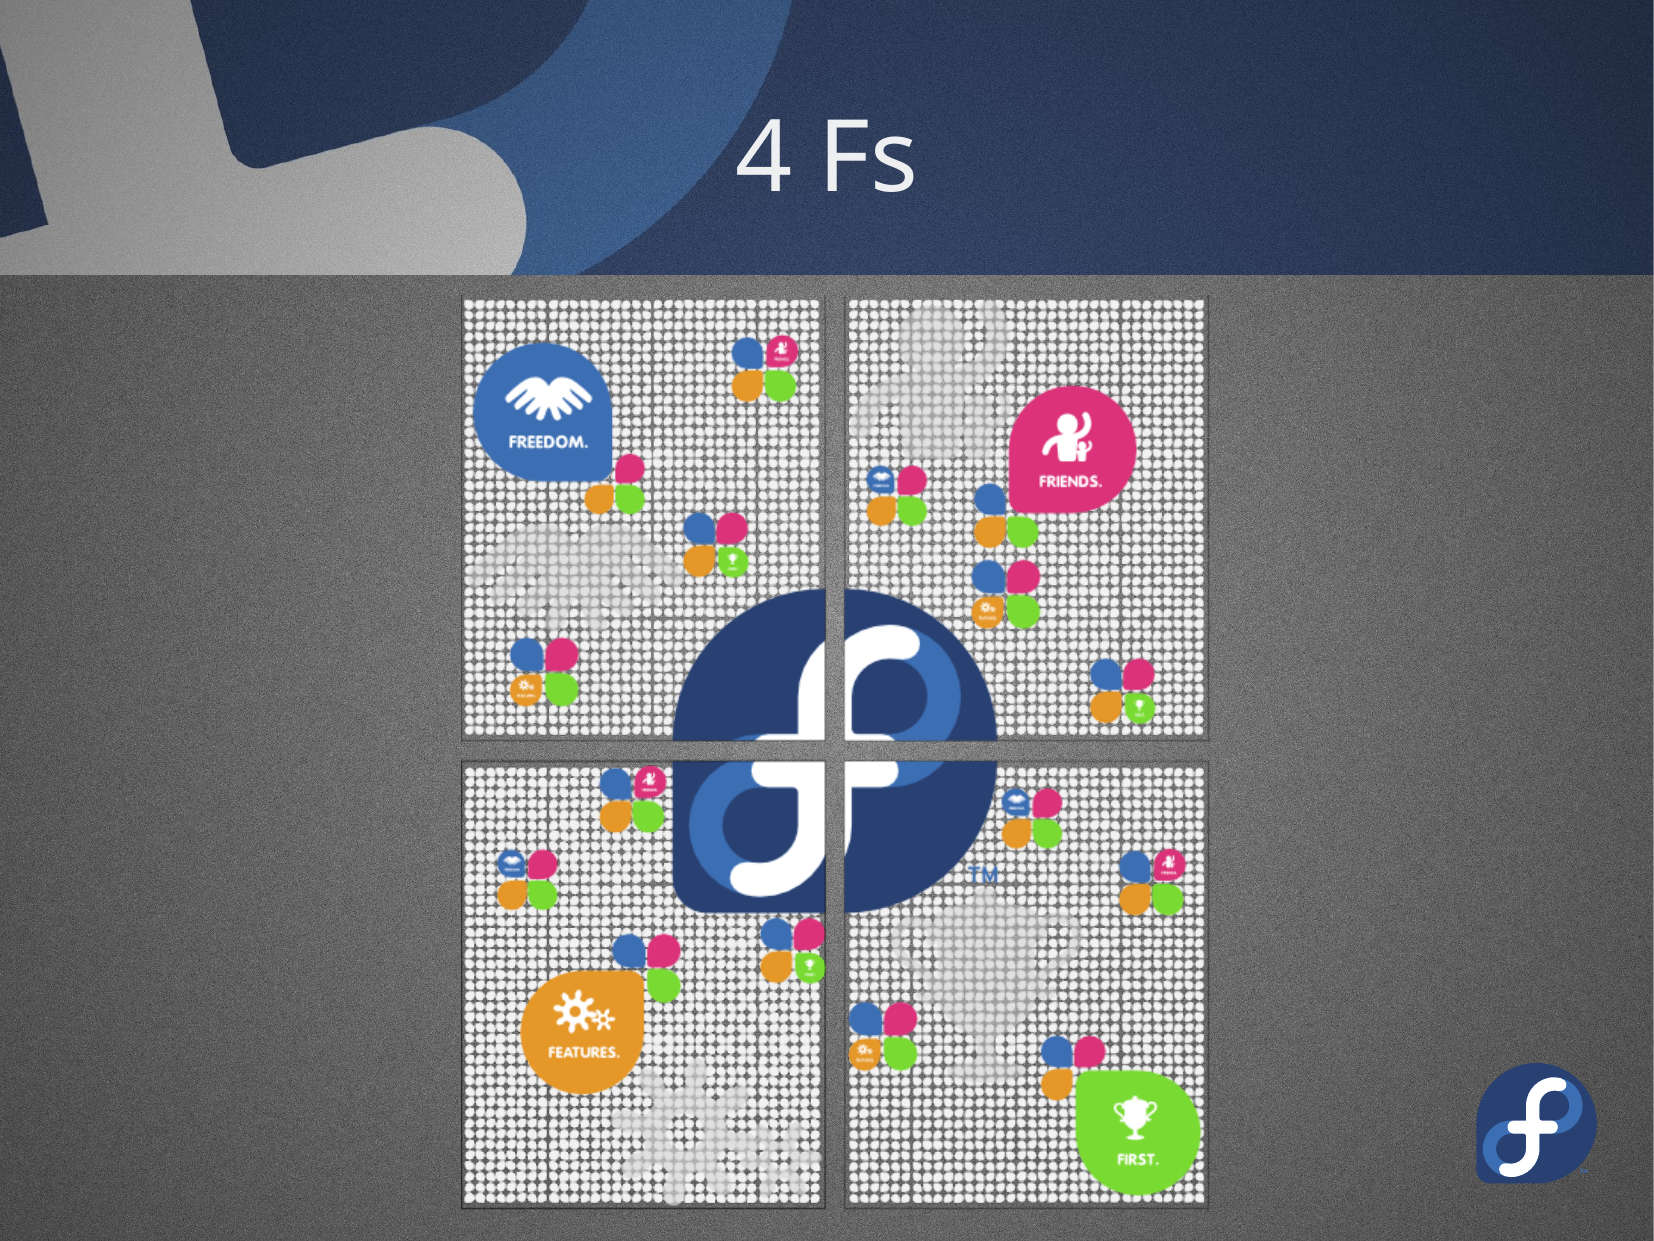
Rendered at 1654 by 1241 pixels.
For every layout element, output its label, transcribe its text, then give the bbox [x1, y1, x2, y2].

title 4 Fs [82, 49, 1571, 257]
picture [0, 0, 1654, 1241]
